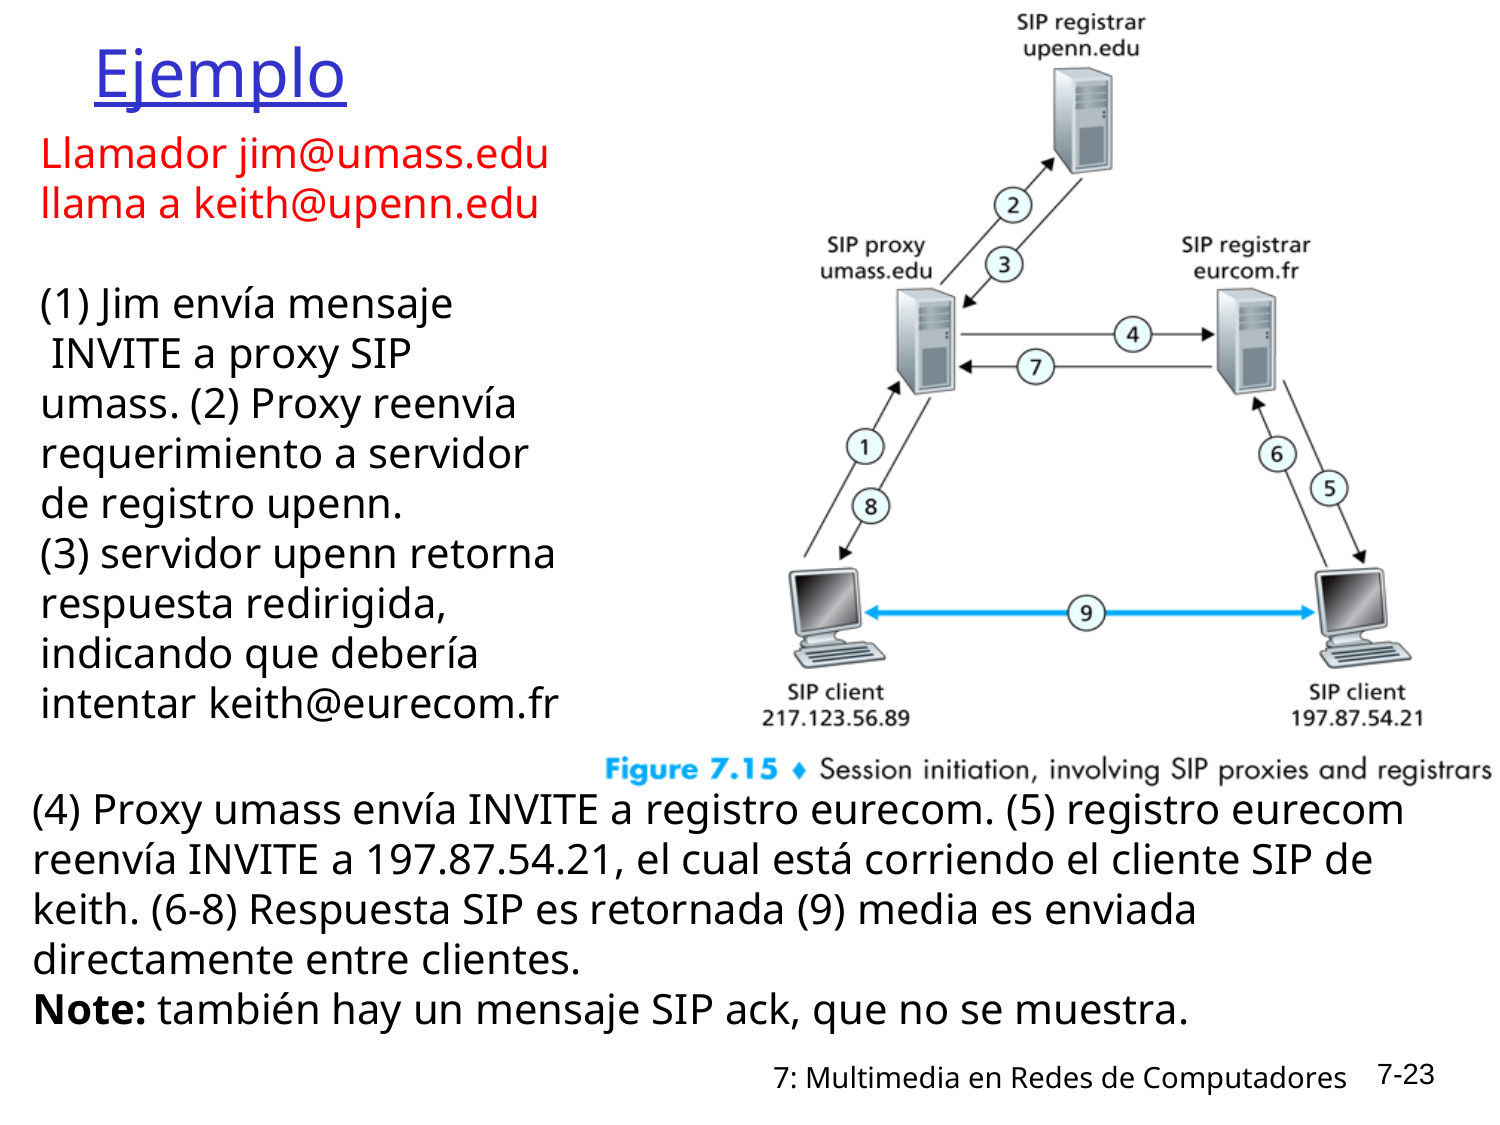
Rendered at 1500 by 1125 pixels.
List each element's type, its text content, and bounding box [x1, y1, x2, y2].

picture [600, 13, 1495, 788]
title Ejemplo [79, 0, 1355, 143]
text_box Llamador jim@umass.edu llama a keith@upenn.edu (1) Jim envía mensaje INVITE a proxy SIP umass. (2) Proxy reenvía requerimiento a servidor de registro upenn. (3) servidor upenn retorna respuesta redirigida, indicando que debería intentar keith@eurecom.fr [25, 118, 577, 735]
text_box (4) Proxy umass envía INVITE a registro eurecom. (5) registro eurecom reenvía INVITE a 197.87.54.21, el cual está corriendo el cliente SIP de keith. (6-8) Respuesta SIP es retornada (9) media es enviada directamente entre clientes. Note: también hay un mensaje SIP ack, que no se muestra. [17, 774, 1474, 1041]
